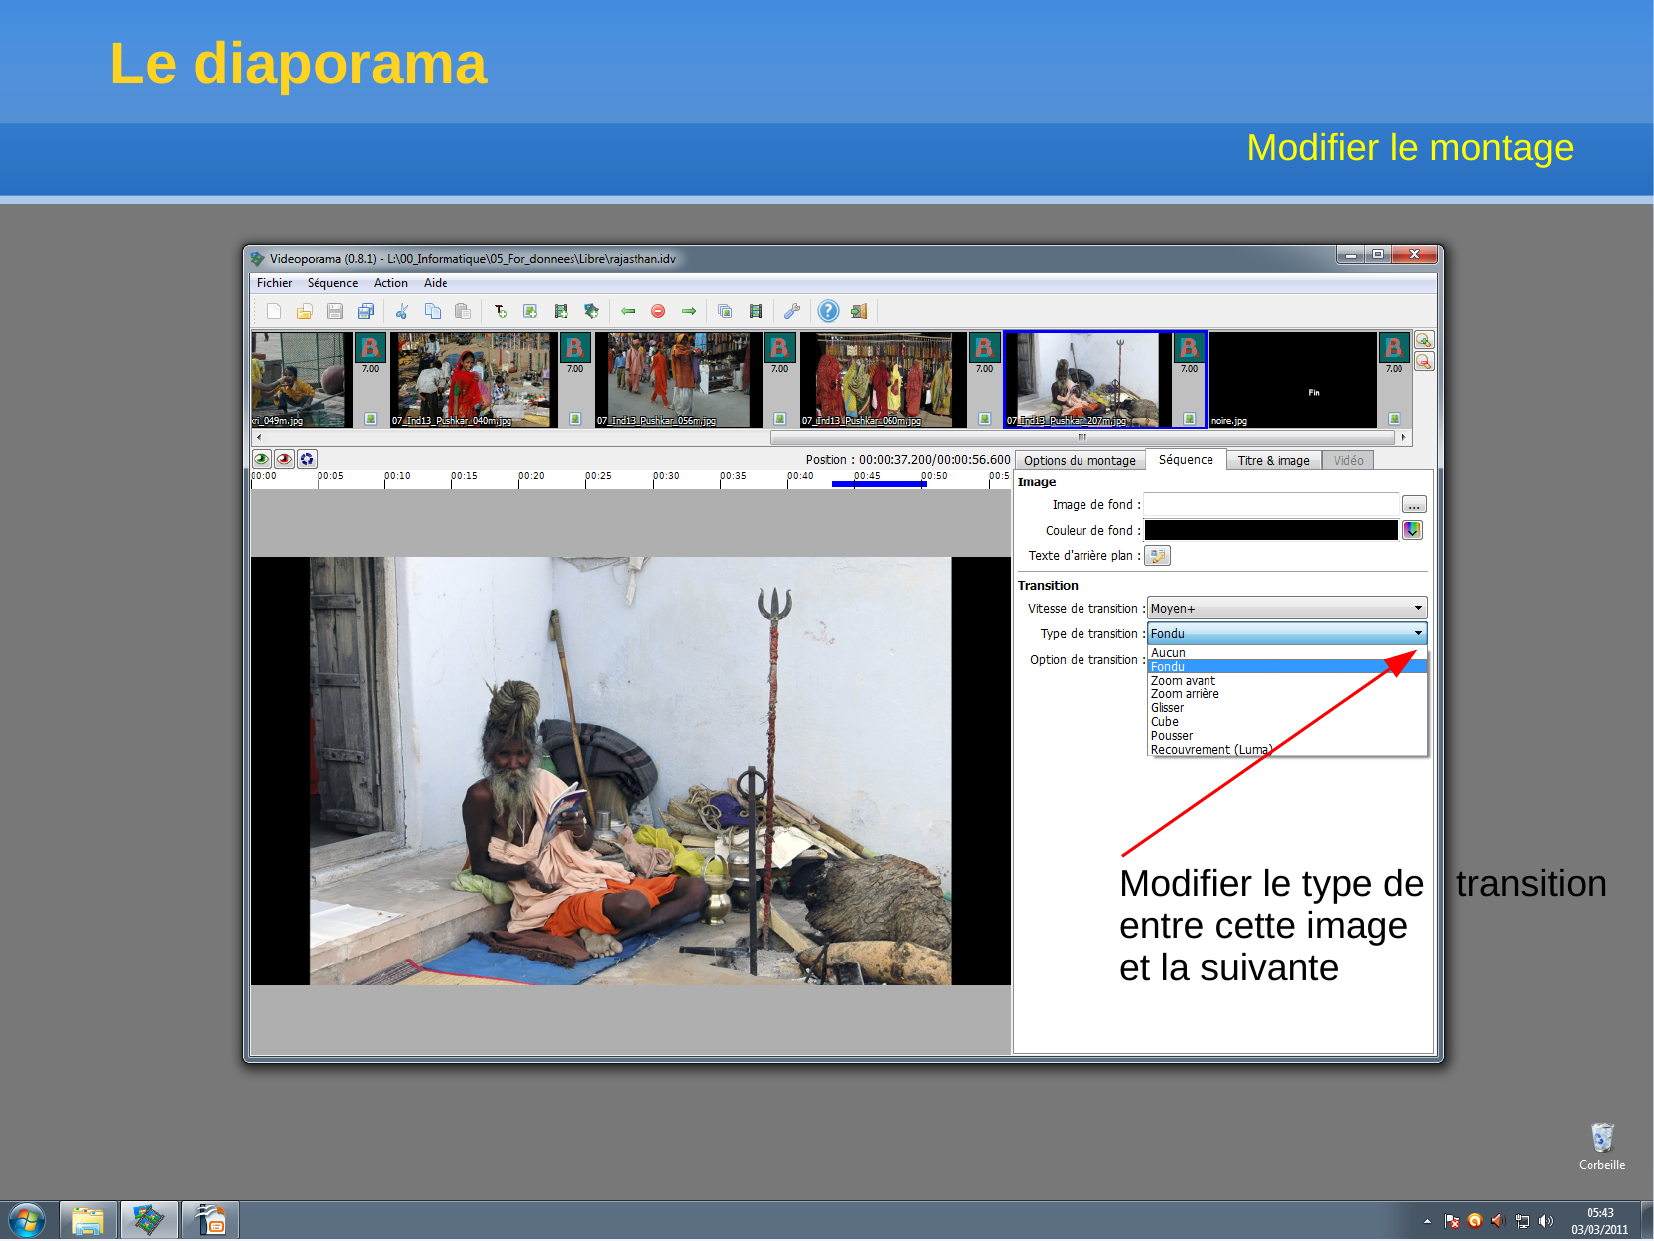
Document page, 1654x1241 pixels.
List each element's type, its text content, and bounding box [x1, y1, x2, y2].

picture [0, 0, 1654, 1239]
text_box Modifier le type de transition entre cette image et la suivante [1104, 855, 1623, 997]
text_box Le diaporama [5, 17, 609, 107]
text_box Modifier le montage [1210, 77, 1654, 177]
